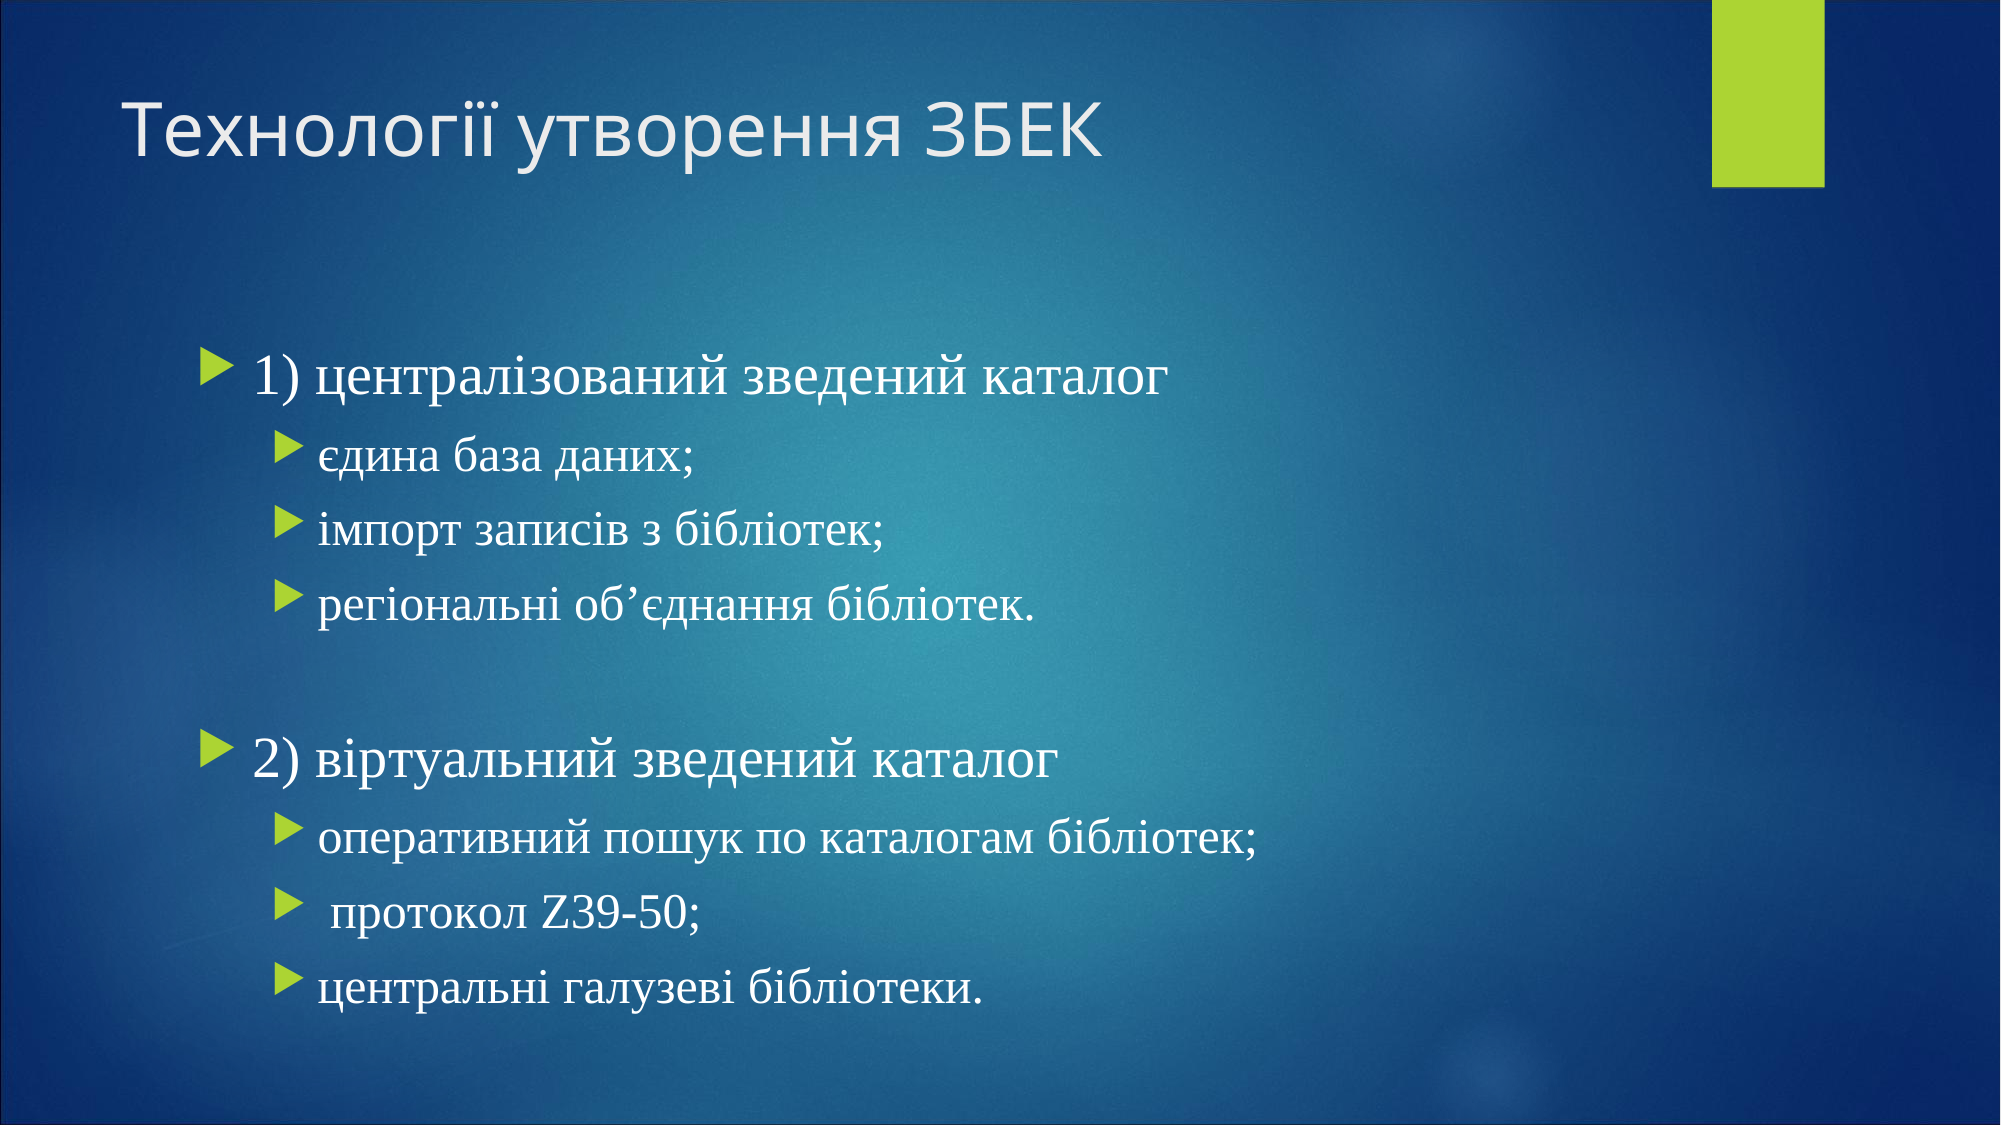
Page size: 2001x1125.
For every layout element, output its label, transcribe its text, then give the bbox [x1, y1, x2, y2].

picture [0, 0, 2001, 1125]
list 1) централізований зведений каталог єдина база даних; імпорт записів з бібліотек; регіональні об’єднання бібліотек. 2) віртуальний зведений каталог оперативний пошук по каталогам бібліотек; протокол Z39-50; центральні галузеві бібліотеки. [180, 336, 1649, 1025]
title Технології утворення ЗБЕК [105, 74, 1649, 304]
